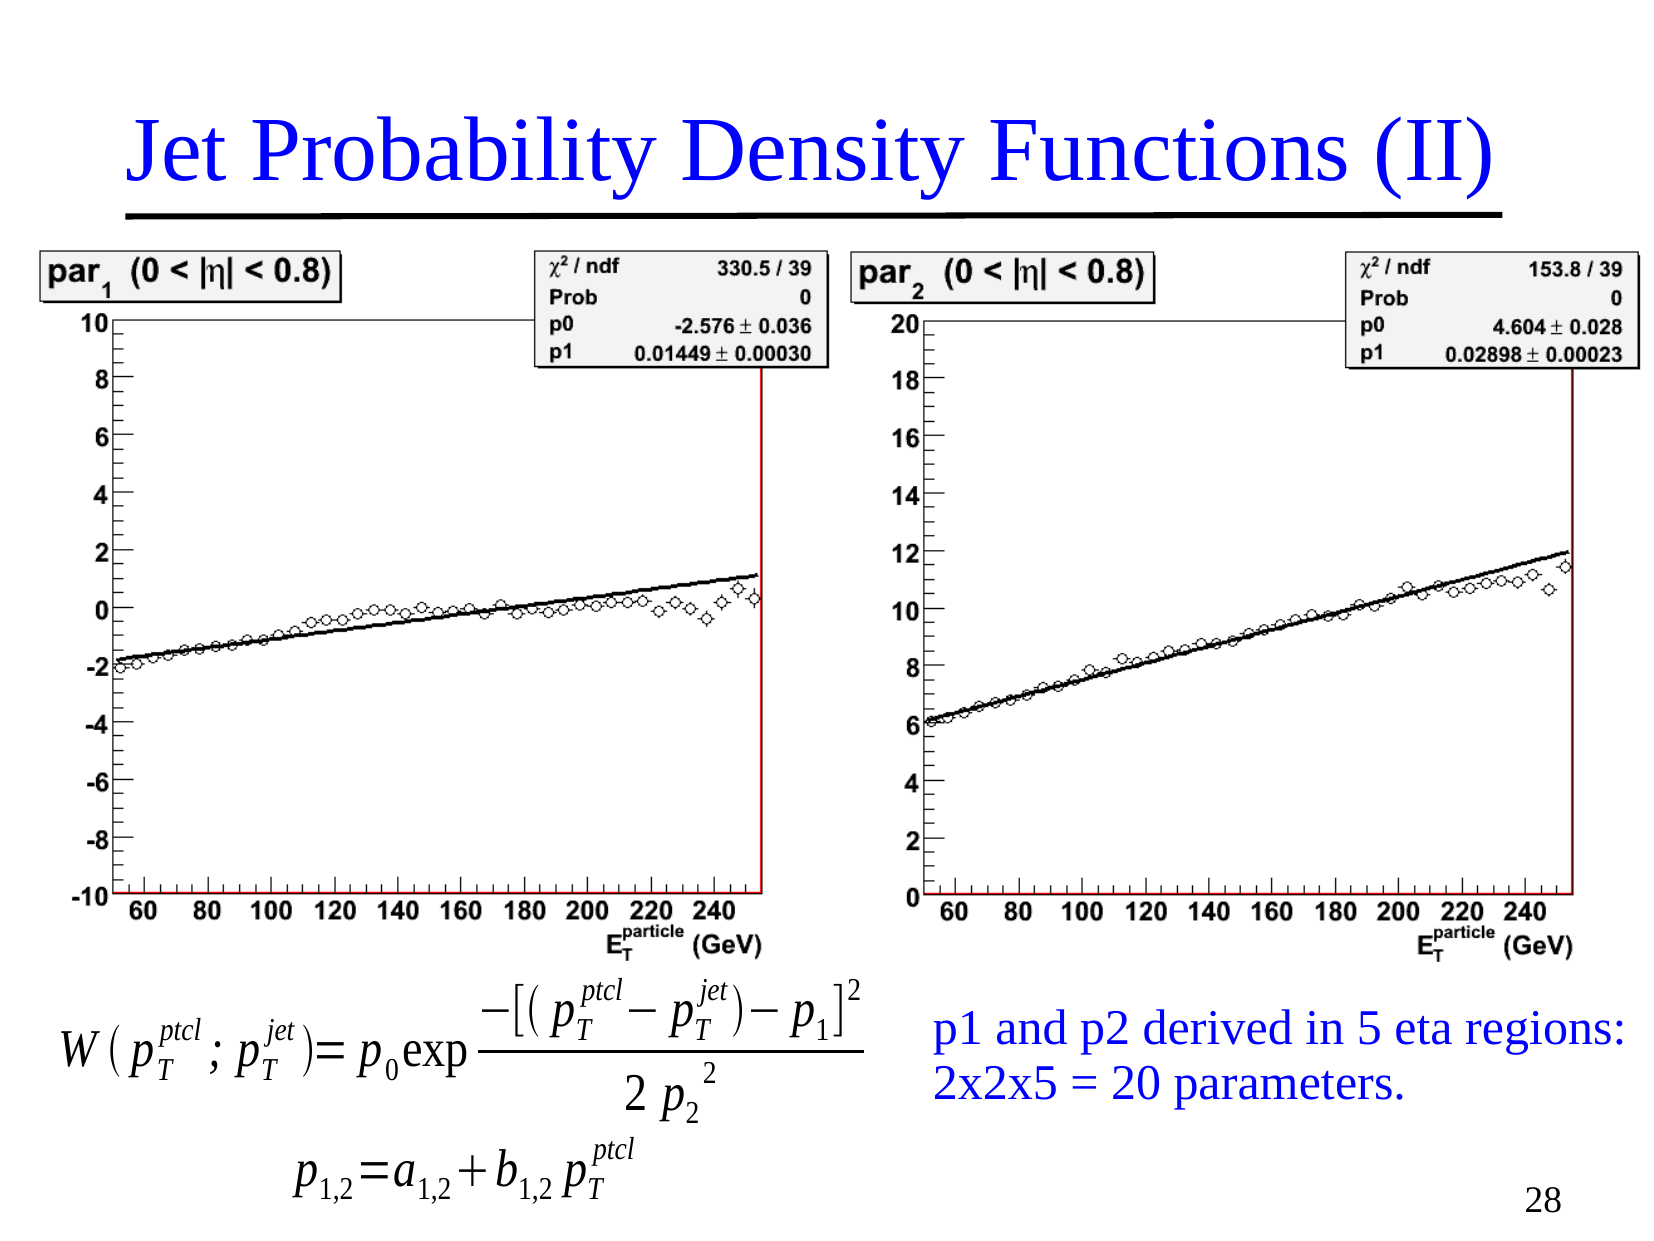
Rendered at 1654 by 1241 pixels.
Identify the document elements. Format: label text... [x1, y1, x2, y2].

text_box Jet Probability Density Functions (II) [125, 98, 1552, 211]
picture [32, 248, 1654, 967]
text_box p1 and p2 derived in 5 eta regions: 2x2x5 = 20 parameters. [932, 1000, 1612, 1166]
chart [47, 973, 877, 1207]
